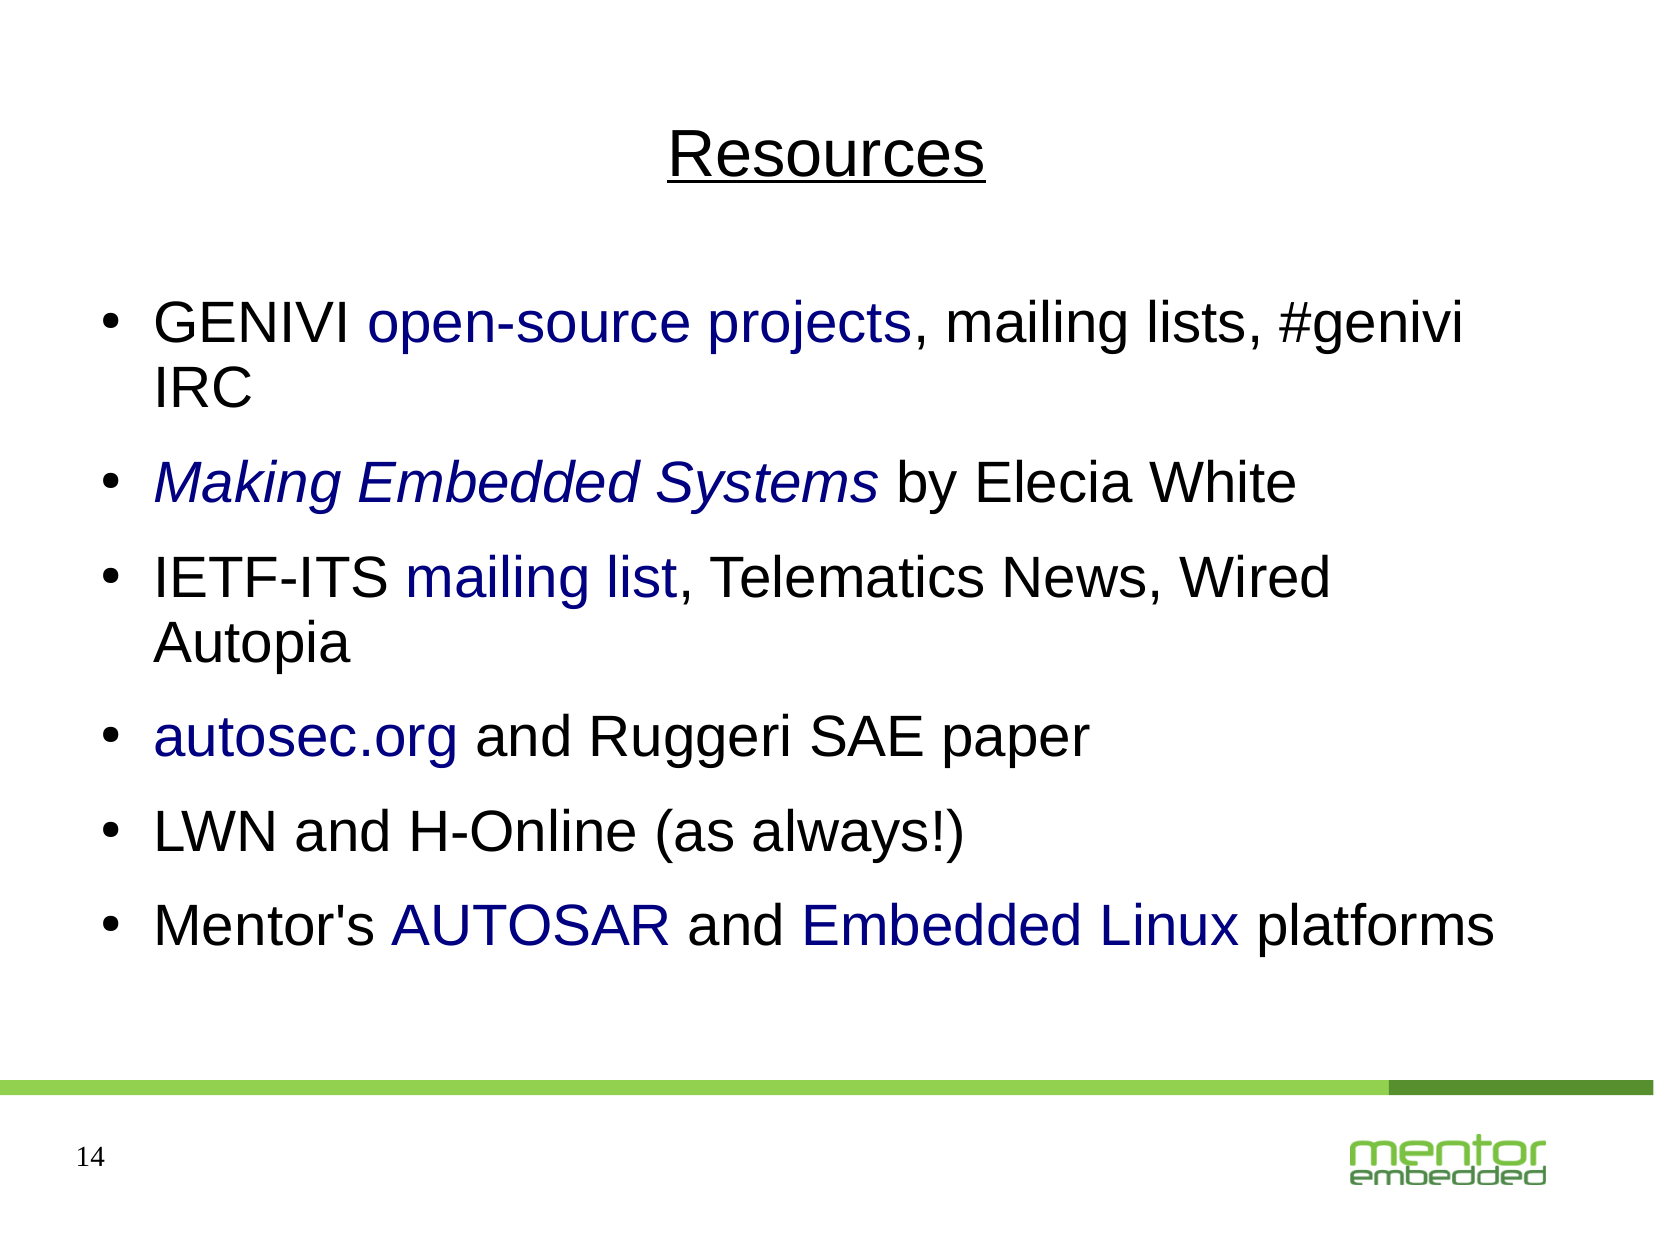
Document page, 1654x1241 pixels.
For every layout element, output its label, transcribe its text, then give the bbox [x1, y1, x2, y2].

title Resources [82, 49, 1571, 257]
picture [1350, 1134, 1546, 1185]
list GENIVI open-source projects, mailing lists, #genivi IRC Making Embedded Systems by Elecia White IETF-ITS mailing list, Telematics News, Wired Autopia autosec.org and Ruggeri SAE paper LWN and H-Online (as always!) Mentor's AUTOSAR and Embedded Linux platforms [82, 290, 1538, 1010]
